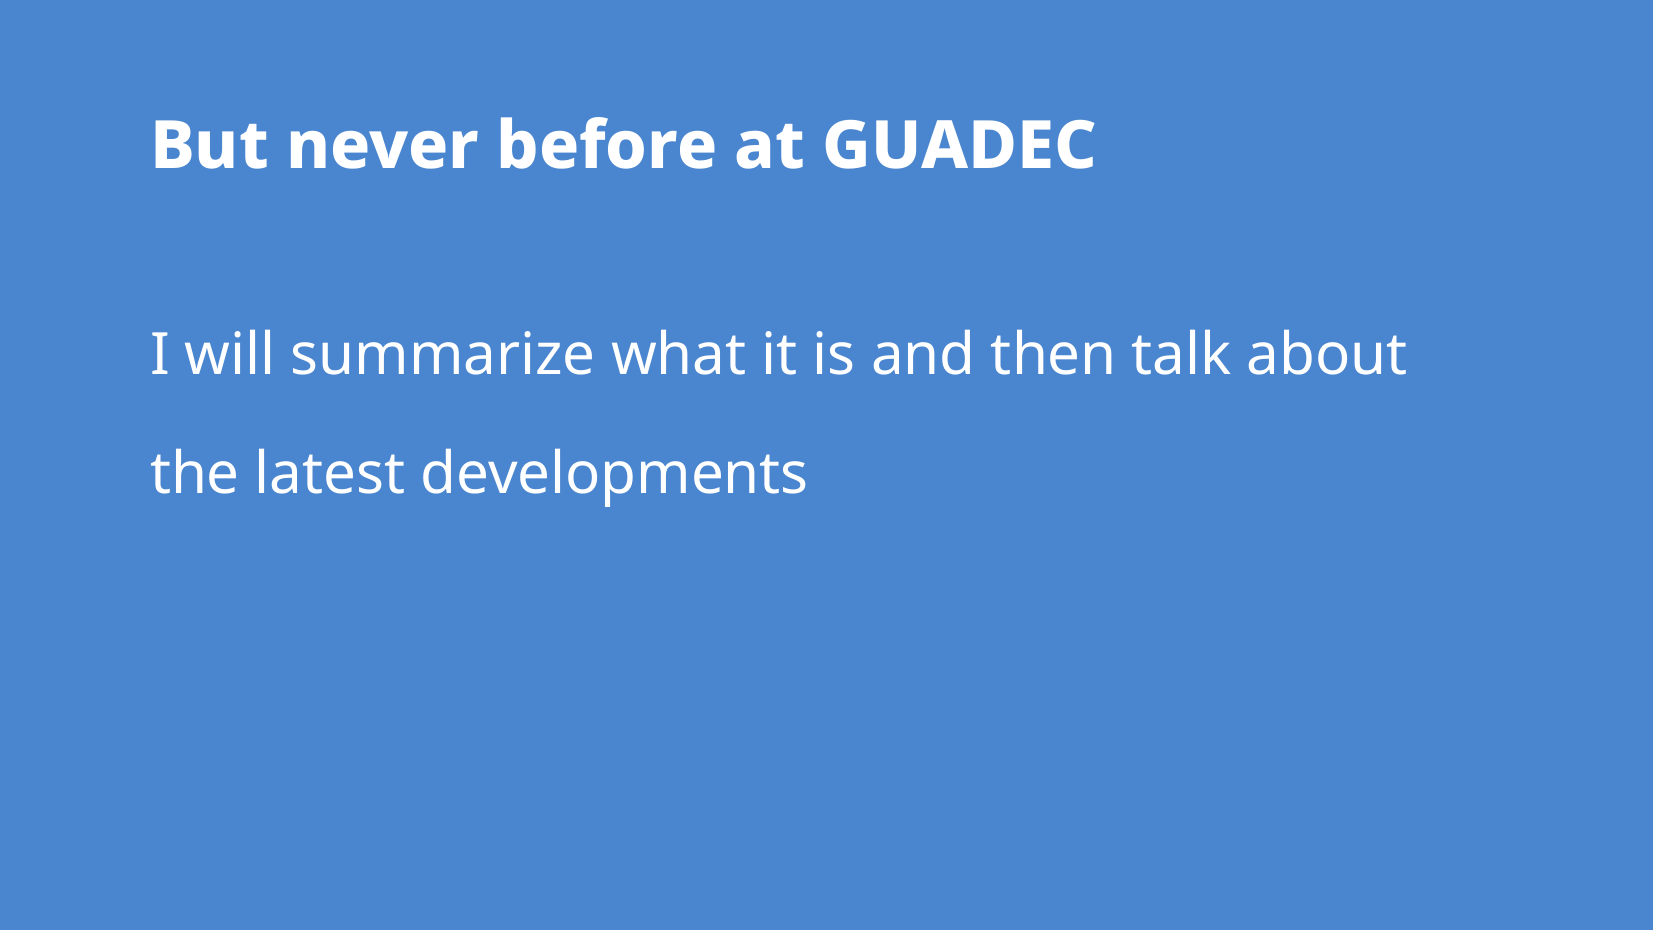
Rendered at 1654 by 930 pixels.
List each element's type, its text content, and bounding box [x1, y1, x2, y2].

subtitle I will summarize what it is and then talk about the latest developments [150, 272, 1501, 812]
title But never before at GUADEC [150, 107, 1501, 188]
